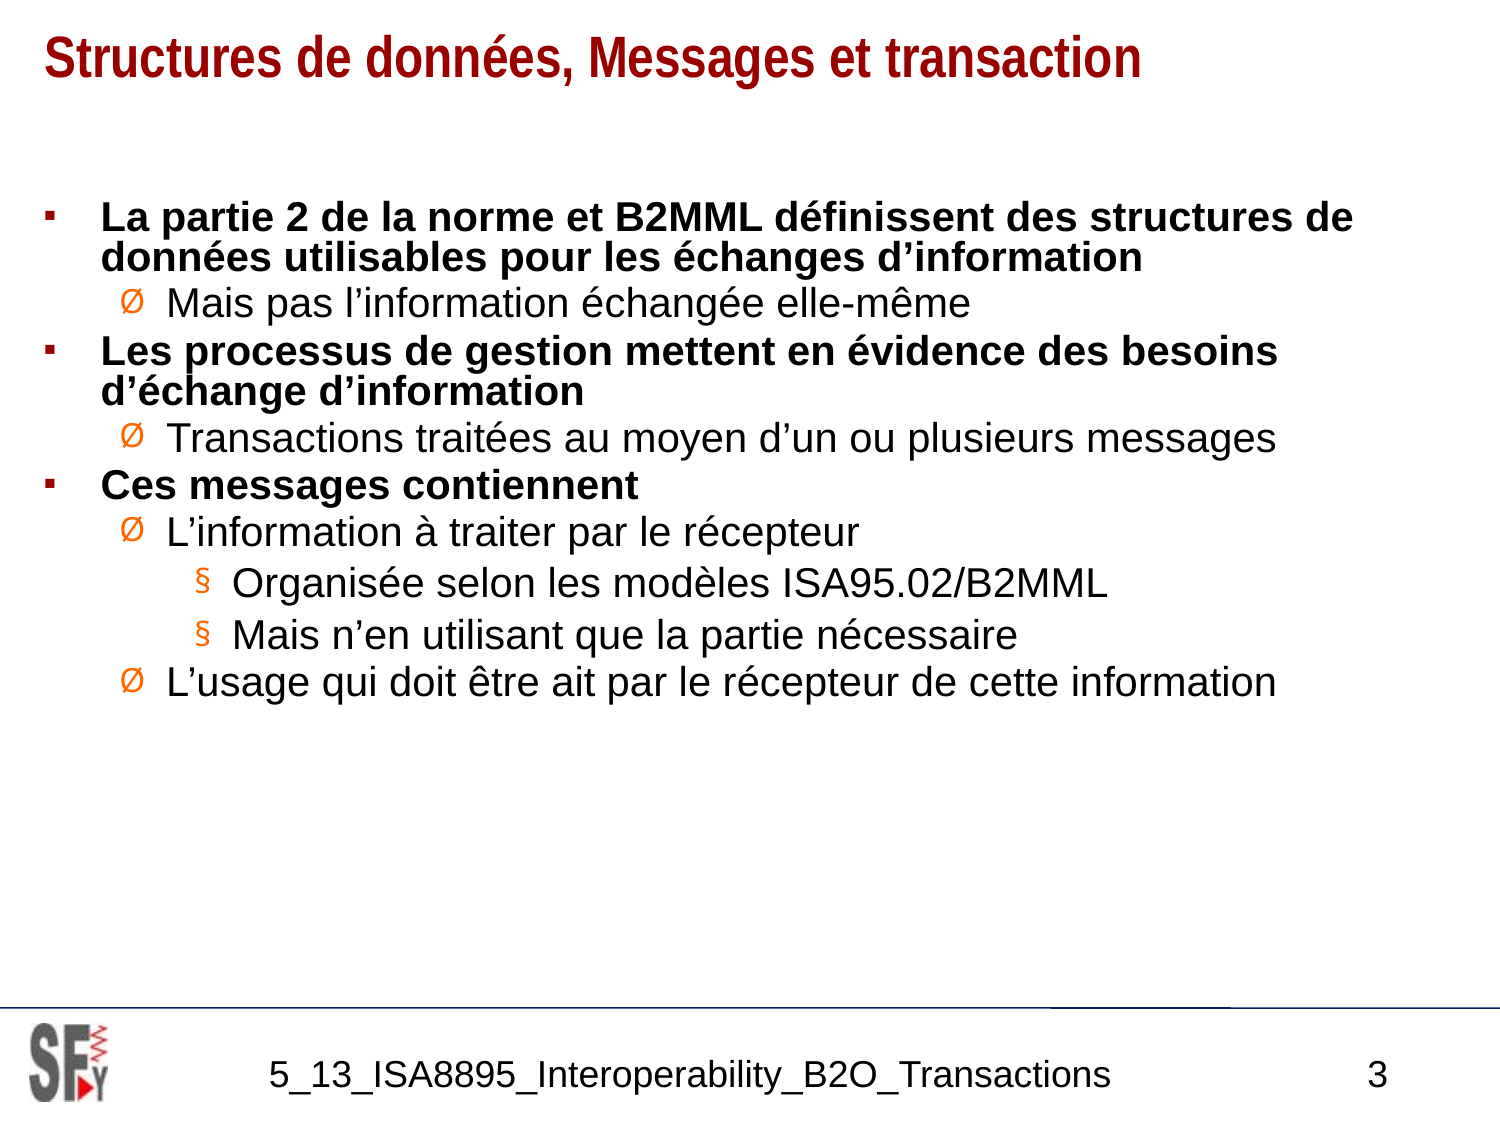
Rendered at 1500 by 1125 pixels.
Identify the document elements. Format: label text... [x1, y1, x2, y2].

slide_number <numéro> [1352, 1034, 1490, 1103]
footer 5_13_ISA8895_Interoperability_B2O_Transactions [253, 1034, 1336, 1103]
list La partie 2 de la norme et B2MML définissent des structures de données utilisables pour les échanges d’information Mais pas l’information échangée elle-même Les processus de gestion mettent en évidence des besoins d’échange d’information Transactions traitées au moyen d’un ou plusieurs messages Ces messages contiennent L’information à traiter par le récepteur Organisée selon les modèles ISA95.02/B2MML Mais n’en utilisant que la partie nécessaire L’usage qui doit être ait par le récepteur de cette information [29, 184, 1471, 988]
title Structures de données, Messages et transaction [29, 12, 1471, 138]
picture [29, 1023, 108, 1102]
